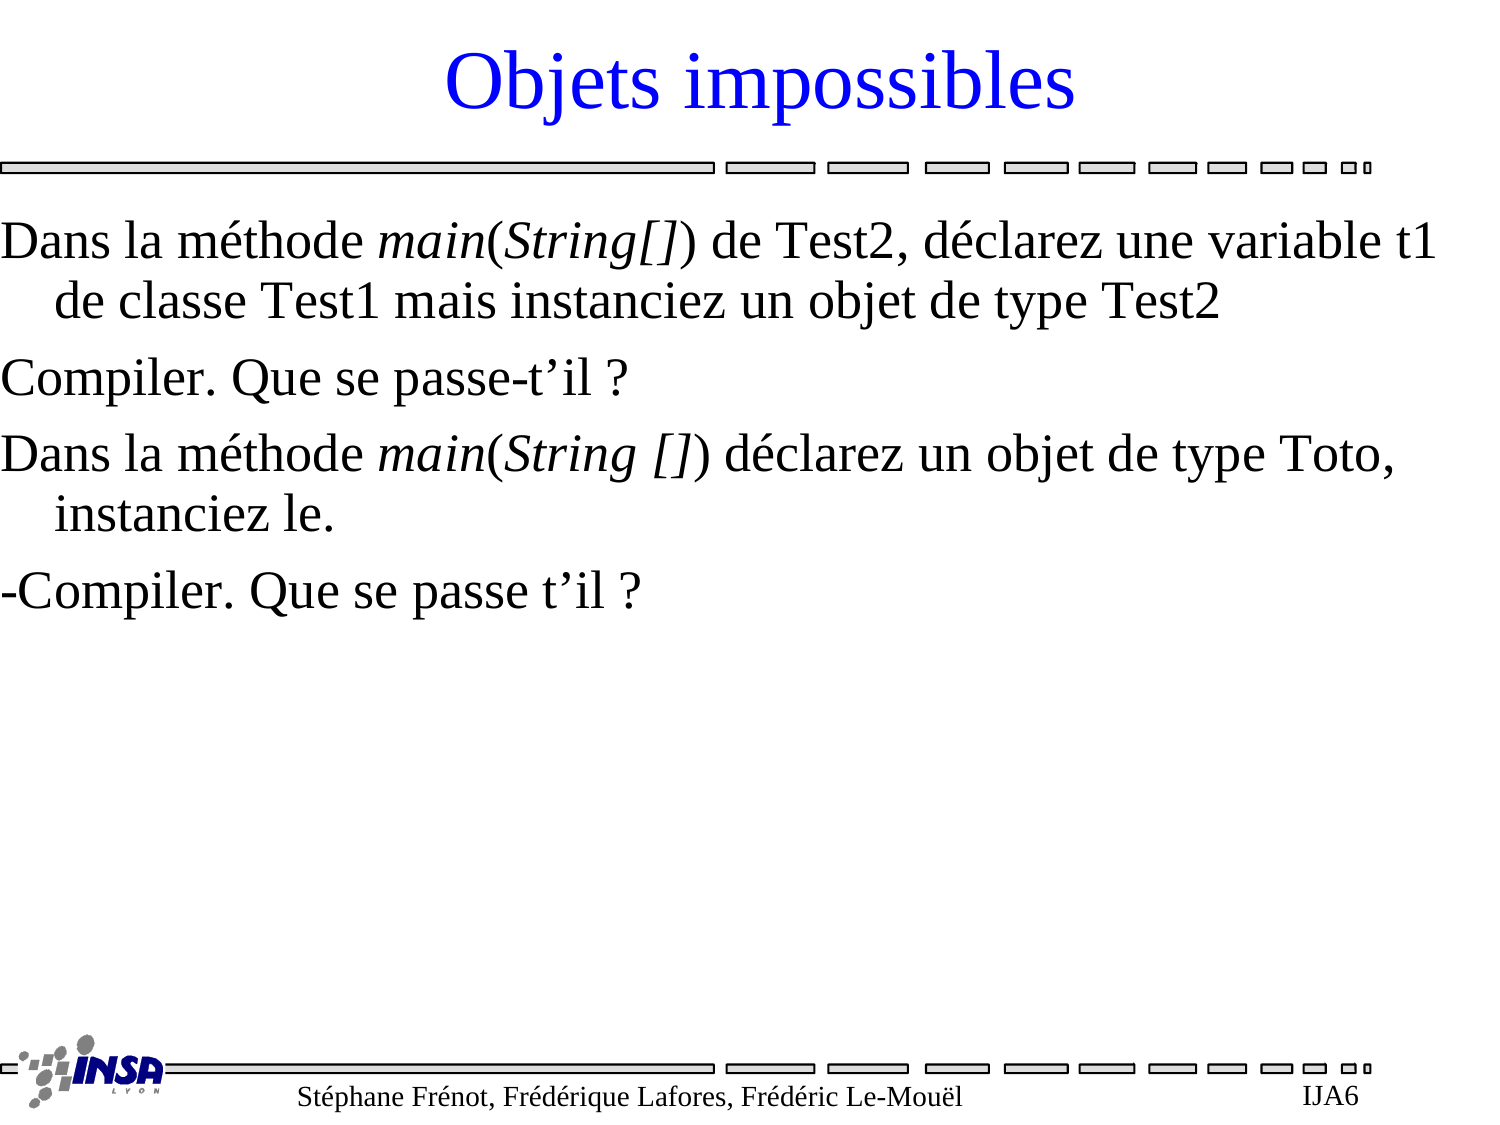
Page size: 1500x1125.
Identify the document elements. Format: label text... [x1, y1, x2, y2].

list Dans la méthode main(String[]) de Test2, déclarez une variable t1 de classe Test1 mais instanciez un objet de type Test2 Compiler. Que se passe-t’il ? Dans la méthode main(String []) déclarez un objet de type Toto, instanciez le. -Compiler. Que se passe t’il ? [0, 210, 1477, 1034]
title Objets impossibles [125, 0, 1398, 161]
